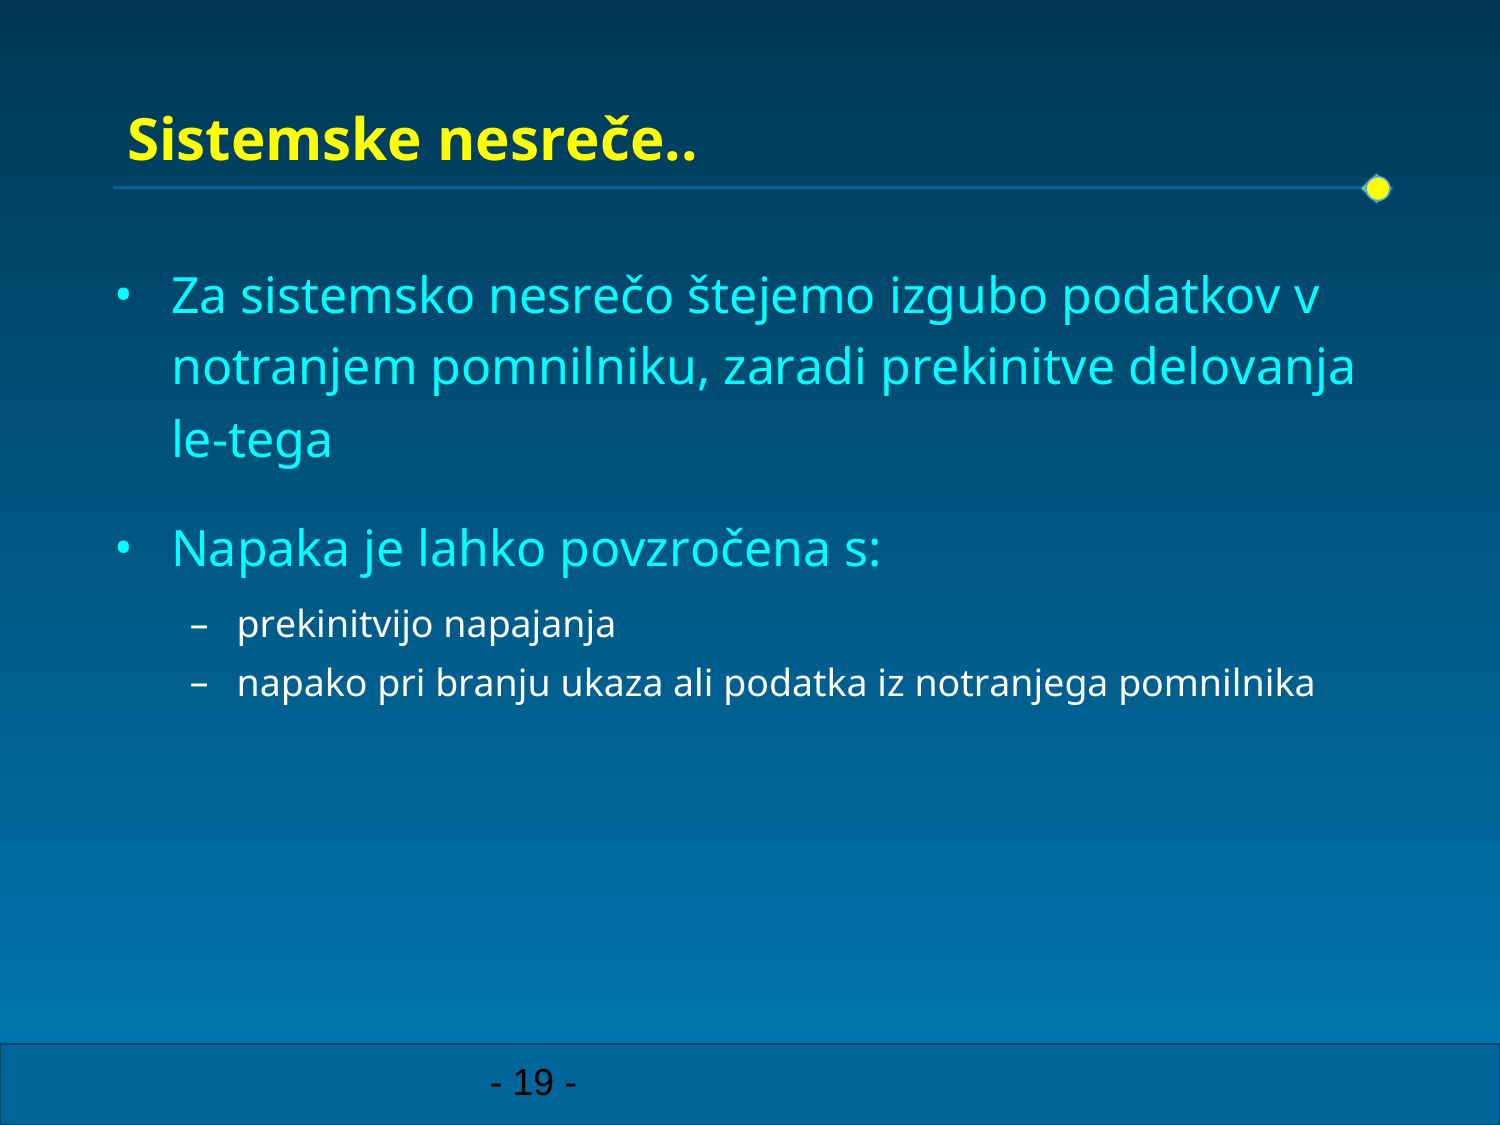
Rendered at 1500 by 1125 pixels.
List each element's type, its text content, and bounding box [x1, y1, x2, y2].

title Sistemske nesreče.. [112, 94, 1388, 181]
list Za sistemsko nesrečo štejemo izgubo podatkov v notranjem pomnilniku, zaradi prekinitve delovanja le-tega Napaka je lahko povzročena s: prekinitvijo napajanja napako pri branju ukaza ali podatka iz notranjega pomnilnika [99, 243, 1401, 1024]
